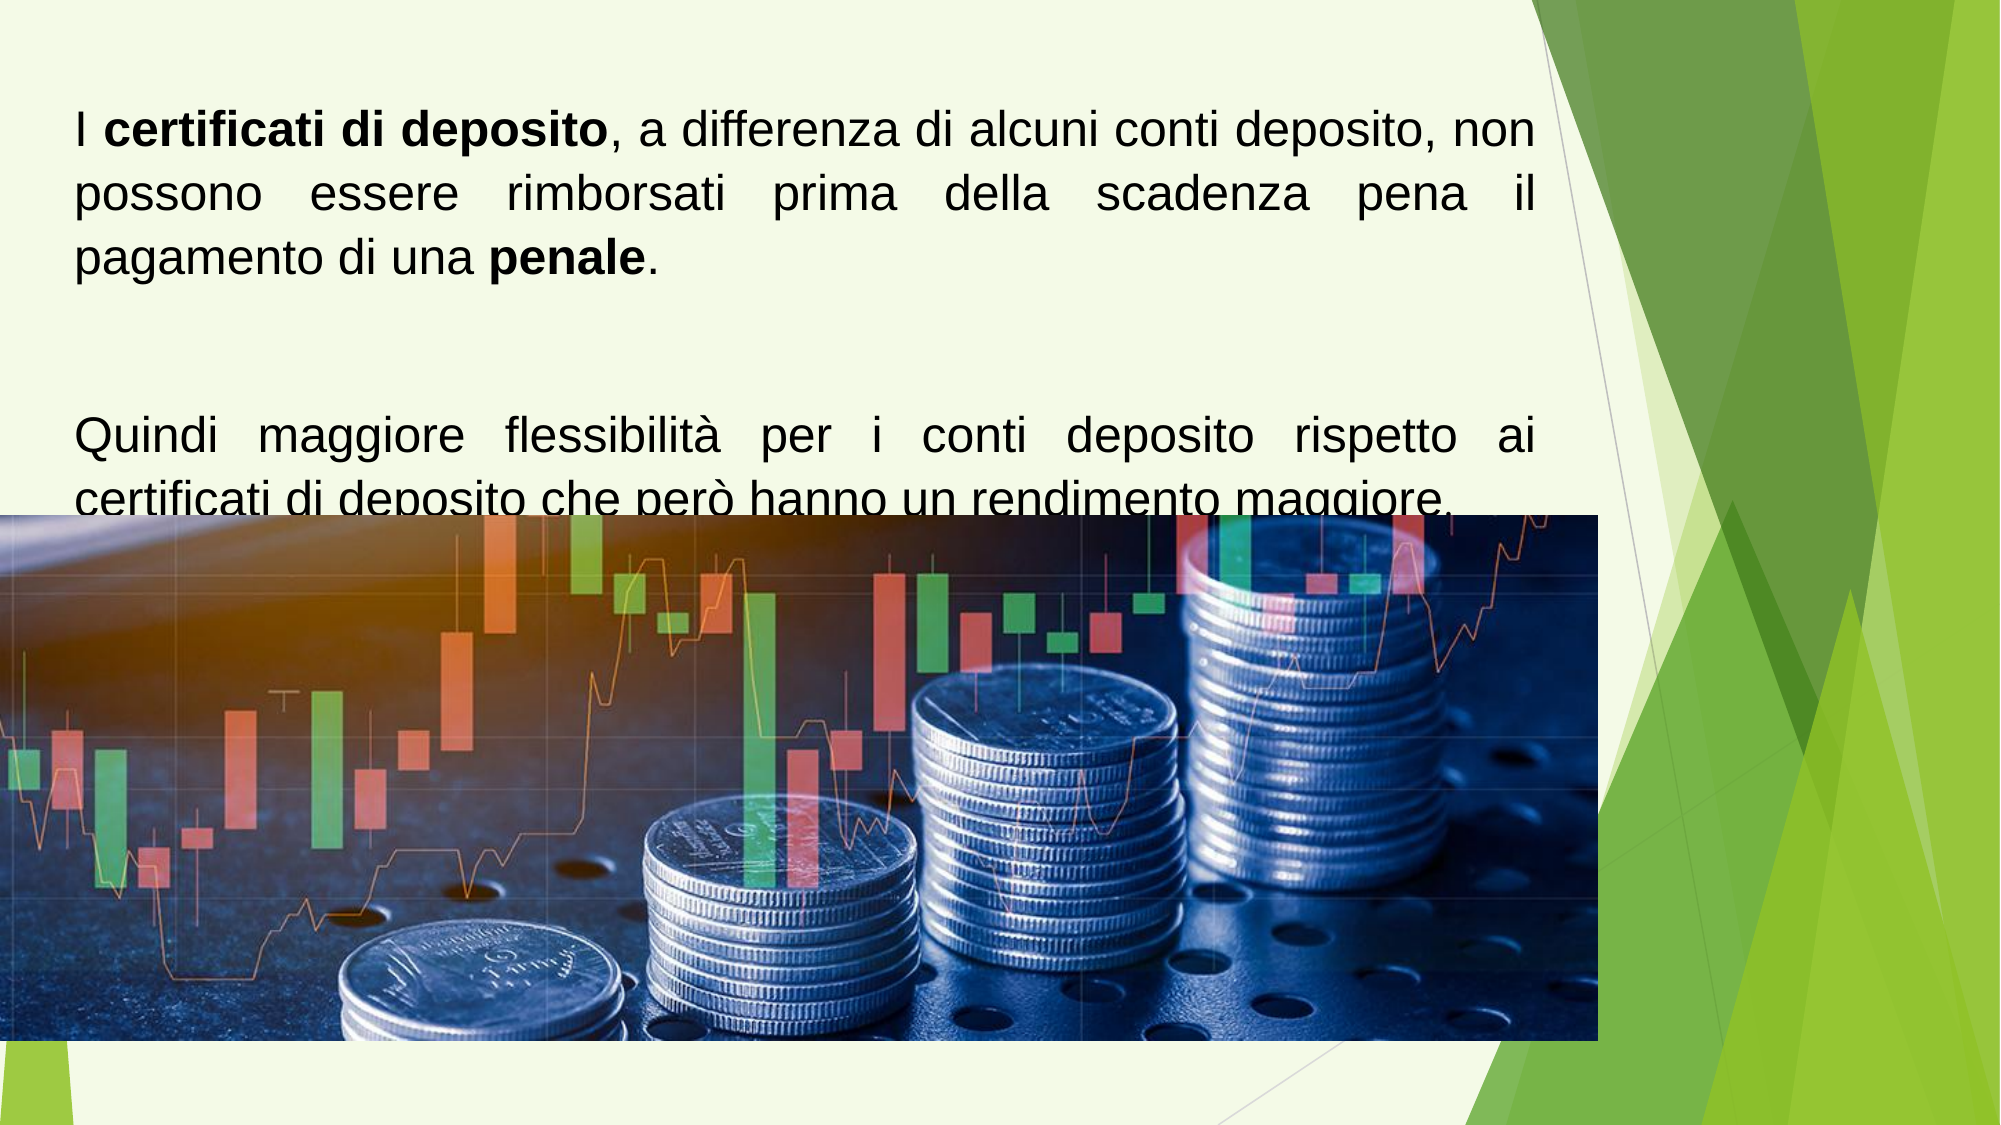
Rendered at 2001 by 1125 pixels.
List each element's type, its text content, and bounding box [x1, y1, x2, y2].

picture [0, 515, 1598, 1041]
text_box I certificati di deposito, a differenza di alcuni conti deposito, non possono essere rimborsati prima della scadenza pena il pagamento di una penale. Quindi maggiore flessibilità per i conti deposito rispetto ai certificati di deposito che però hanno un rendimento maggiore. [59, 84, 1552, 515]
